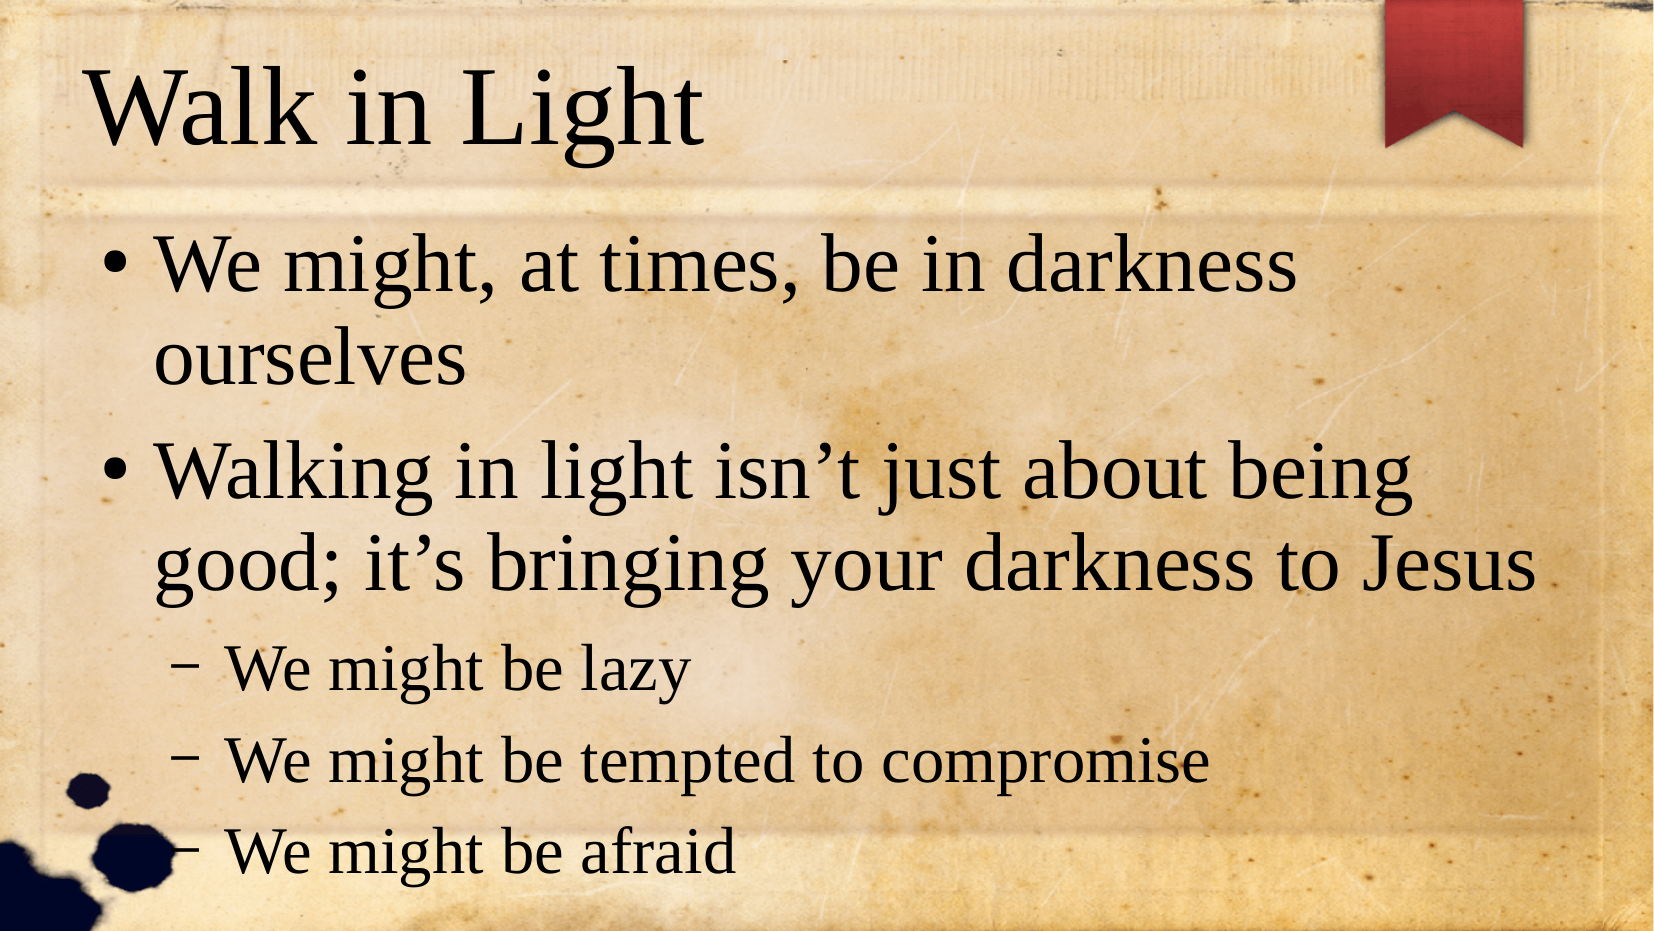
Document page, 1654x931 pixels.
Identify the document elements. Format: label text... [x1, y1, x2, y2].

list We might, at times, be in darkness ourselves Walking in light isn’t just about being good; it’s bringing your darkness to Jesus We might be lazy We might be tempted to compromise We might be afraid [82, 217, 1613, 901]
picture [0, 0, 1654, 931]
title Walk in Light [82, 37, 1347, 178]
